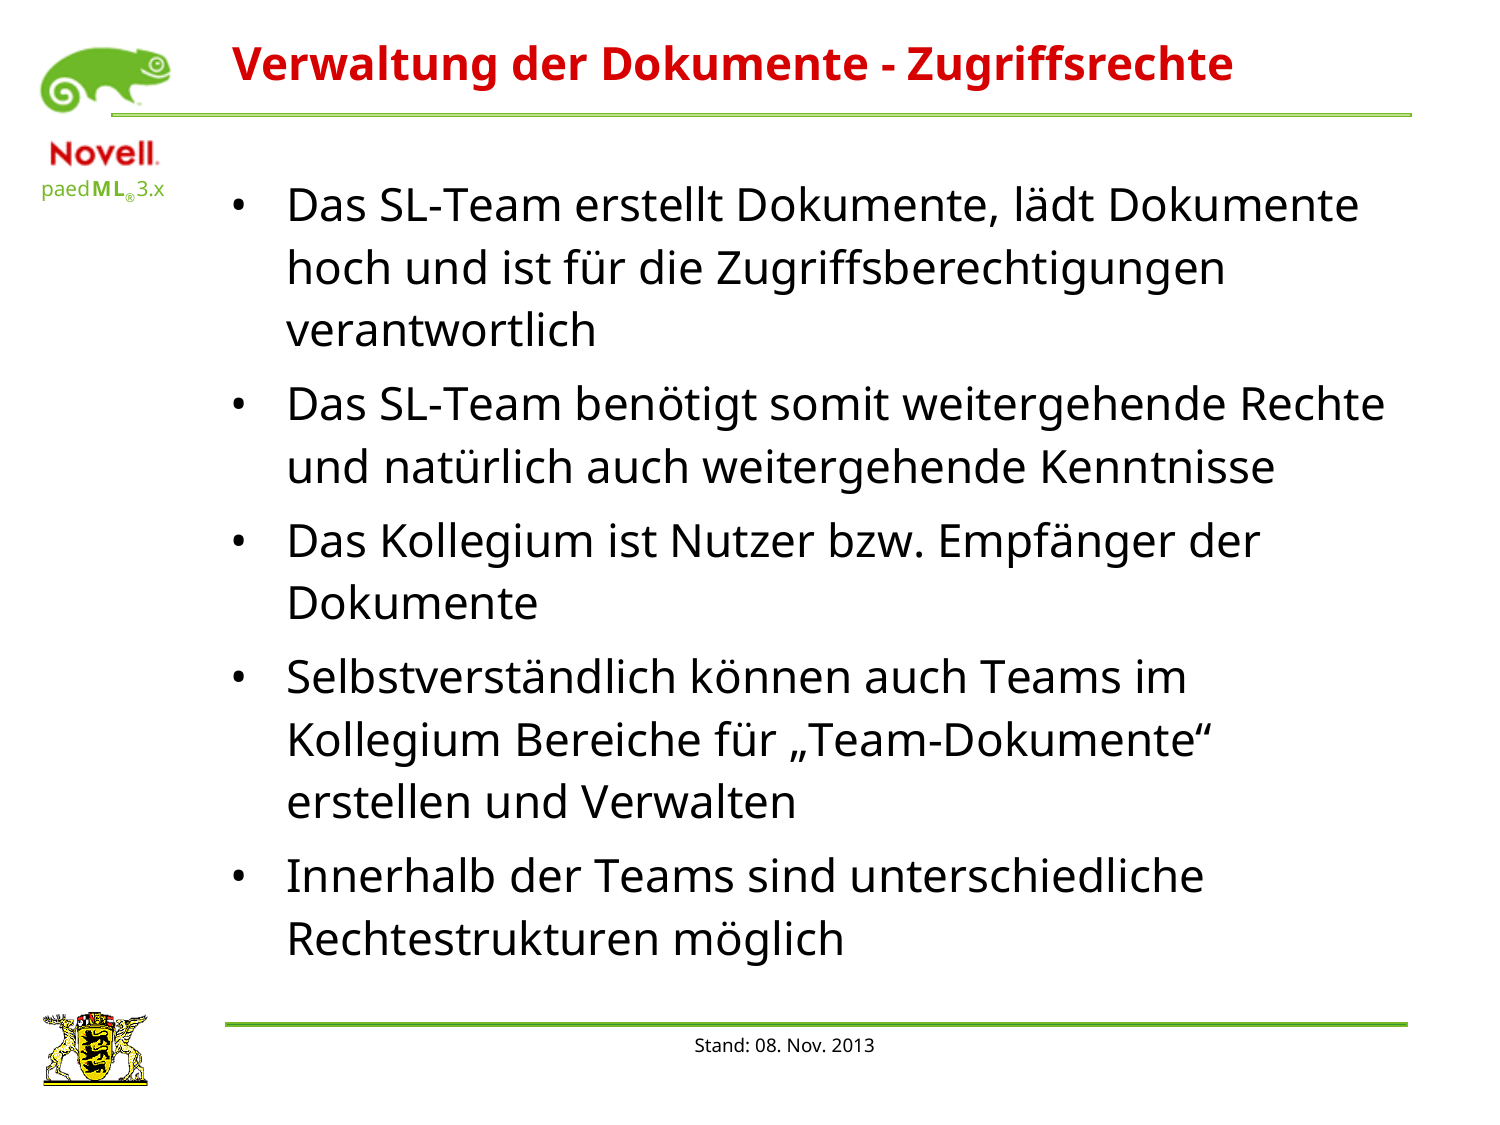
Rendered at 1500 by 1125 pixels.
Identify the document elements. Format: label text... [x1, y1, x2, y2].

picture [26, 30, 184, 188]
list Das SL-Team erstellt Dokumente, lädt Dokumente hoch und ist für die Zugriffsberechtigungen verantwortlich Das SL-Team benötigt somit weitergehende Rechte und natürlich auch weitergehende Kenntnisse Das Kollegium ist Nutzer bzw. Empfänger der Dokumente Selbstverständlich können auch Teams im Kollegium Bereiche für „Team-Dokumente“ erstellen und Verwalten Innerhalb der Teams sind unterschiedliche Rechtestrukturen möglich [230, 172, 1388, 901]
picture [41, 1011, 148, 1088]
title Verwaltung der Dokumente - Zugriffsrechte [232, 7, 1388, 118]
